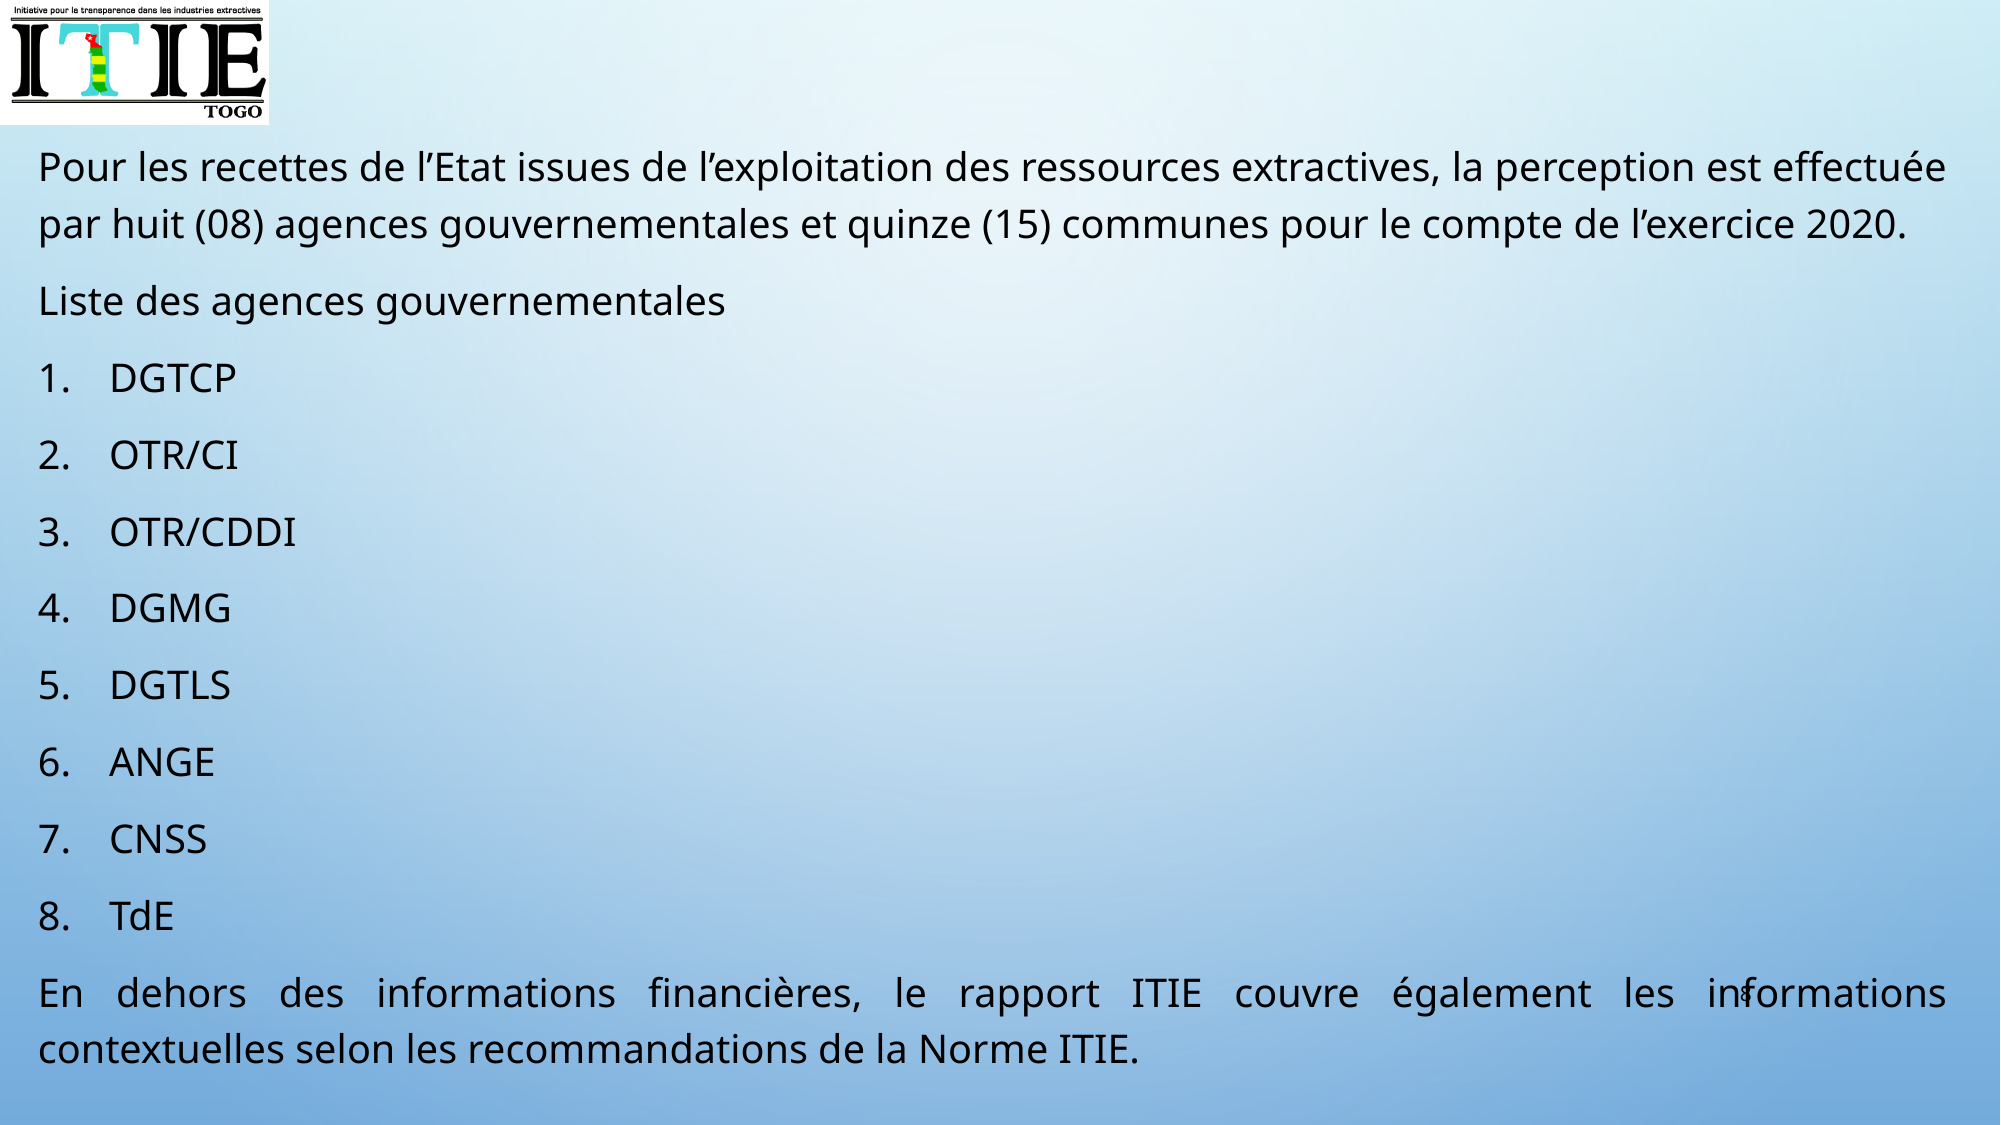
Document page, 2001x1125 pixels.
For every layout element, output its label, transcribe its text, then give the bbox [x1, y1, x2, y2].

text_box [1724, 965, 1851, 1025]
list Pour les recettes de l’Etat issues de l’exploitation des ressources extractives, la perception est effectuée par huit (08) agences gouvernementales et quinze (15) communes pour le compte de l’exercice 2020. Liste des agences gouvernementales DGTCP OTR/CI OTR/CDDI DGMG DGTLS ANGE CNSS TdE En dehors des informations financières, le rapport ITIE couvre également les informations contextuelles selon les recommandations de la Norme ITIE. [22, 125, 1966, 1125]
picture [0, 0, 269, 126]
